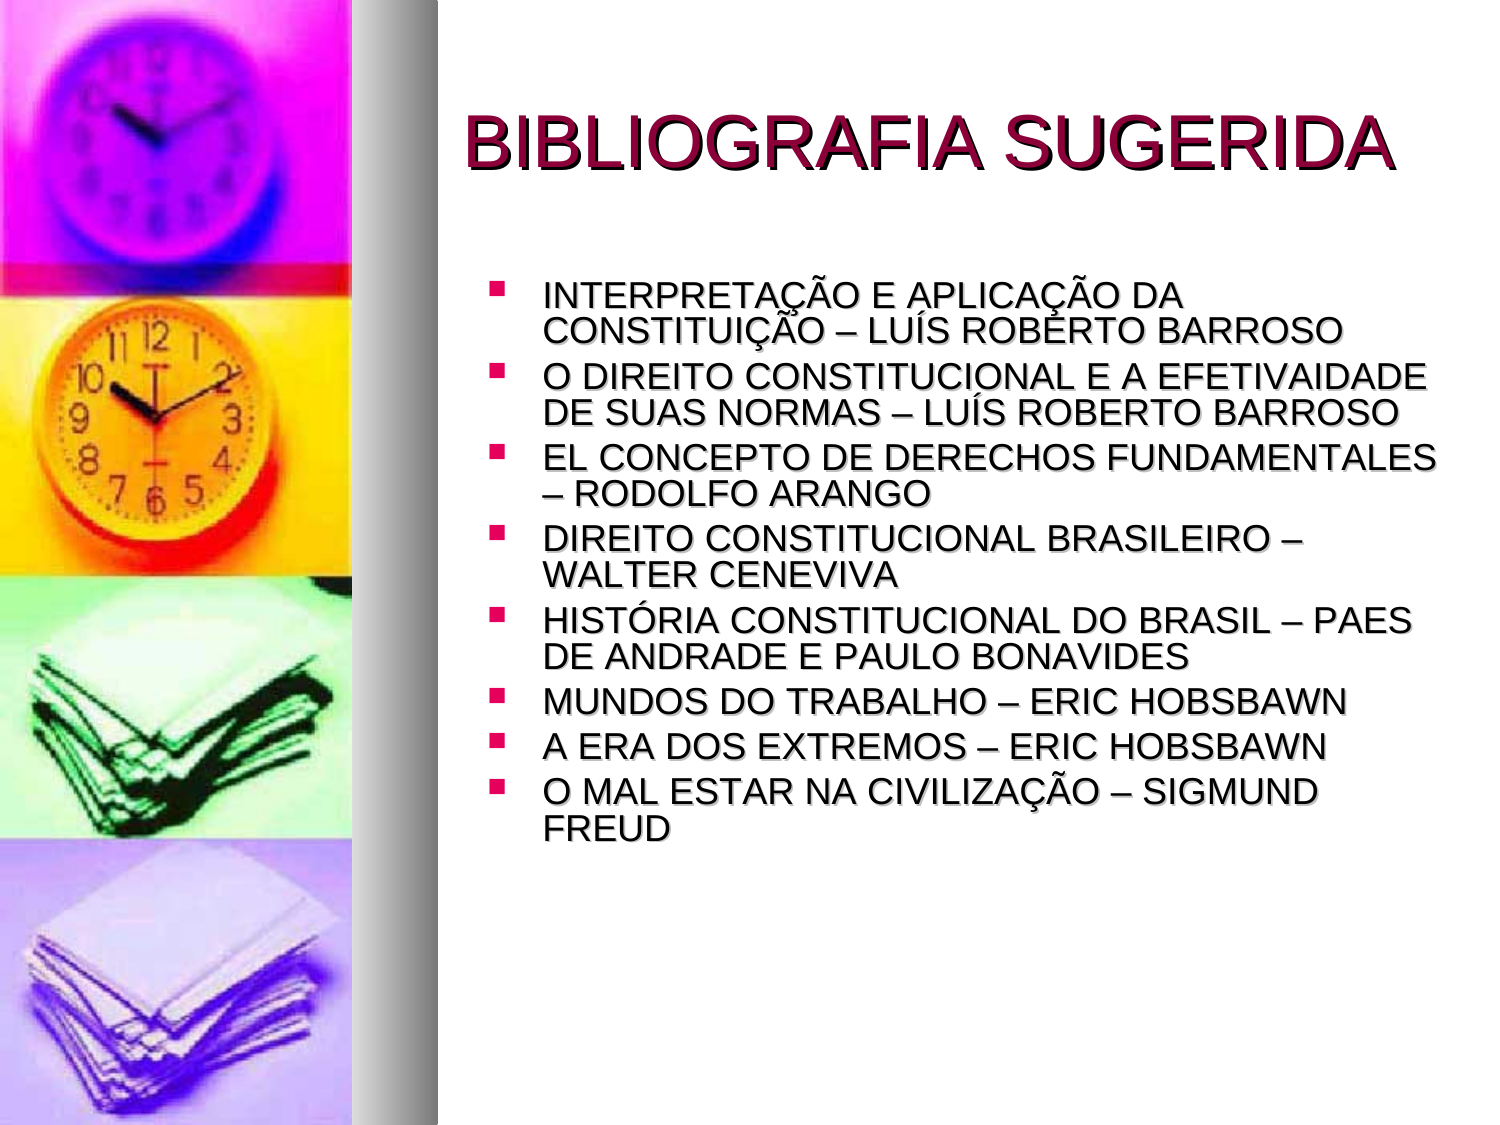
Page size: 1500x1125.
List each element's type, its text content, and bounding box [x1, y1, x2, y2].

title BIBLIOGRAFIA SUGERIDA [447, 37, 1498, 238]
list INTERPRETAÇÃO E APLICAÇÃO DA CONSTITUIÇÃO – LUÍS ROBERTO BARROSO O DIREITO CONSTITUCIONAL E A EFETIVAIDADE DE SUAS NORMAS – LUÍS ROBERTO BARROSO EL CONCEPTO DE DERECHOS FUNDAMENTALES – RODOLFO ARANGO DIREITO CONSTITUCIONAL BRASILEIRO – WALTER CENEVIVA HISTÓRIA CONSTITUCIONAL DO BRASIL – PAES DE ANDRADE E PAULO BONAVIDES MUNDOS DO TRABALHO – ERIC HOBSBAWN A ERA DOS EXTREMOS – ERIC HOBSBAWN O MAL ESTAR NA CIVILIZAÇÃO – SIGMUND FREUD [472, 271, 1465, 1010]
picture [0, 0, 352, 1125]
